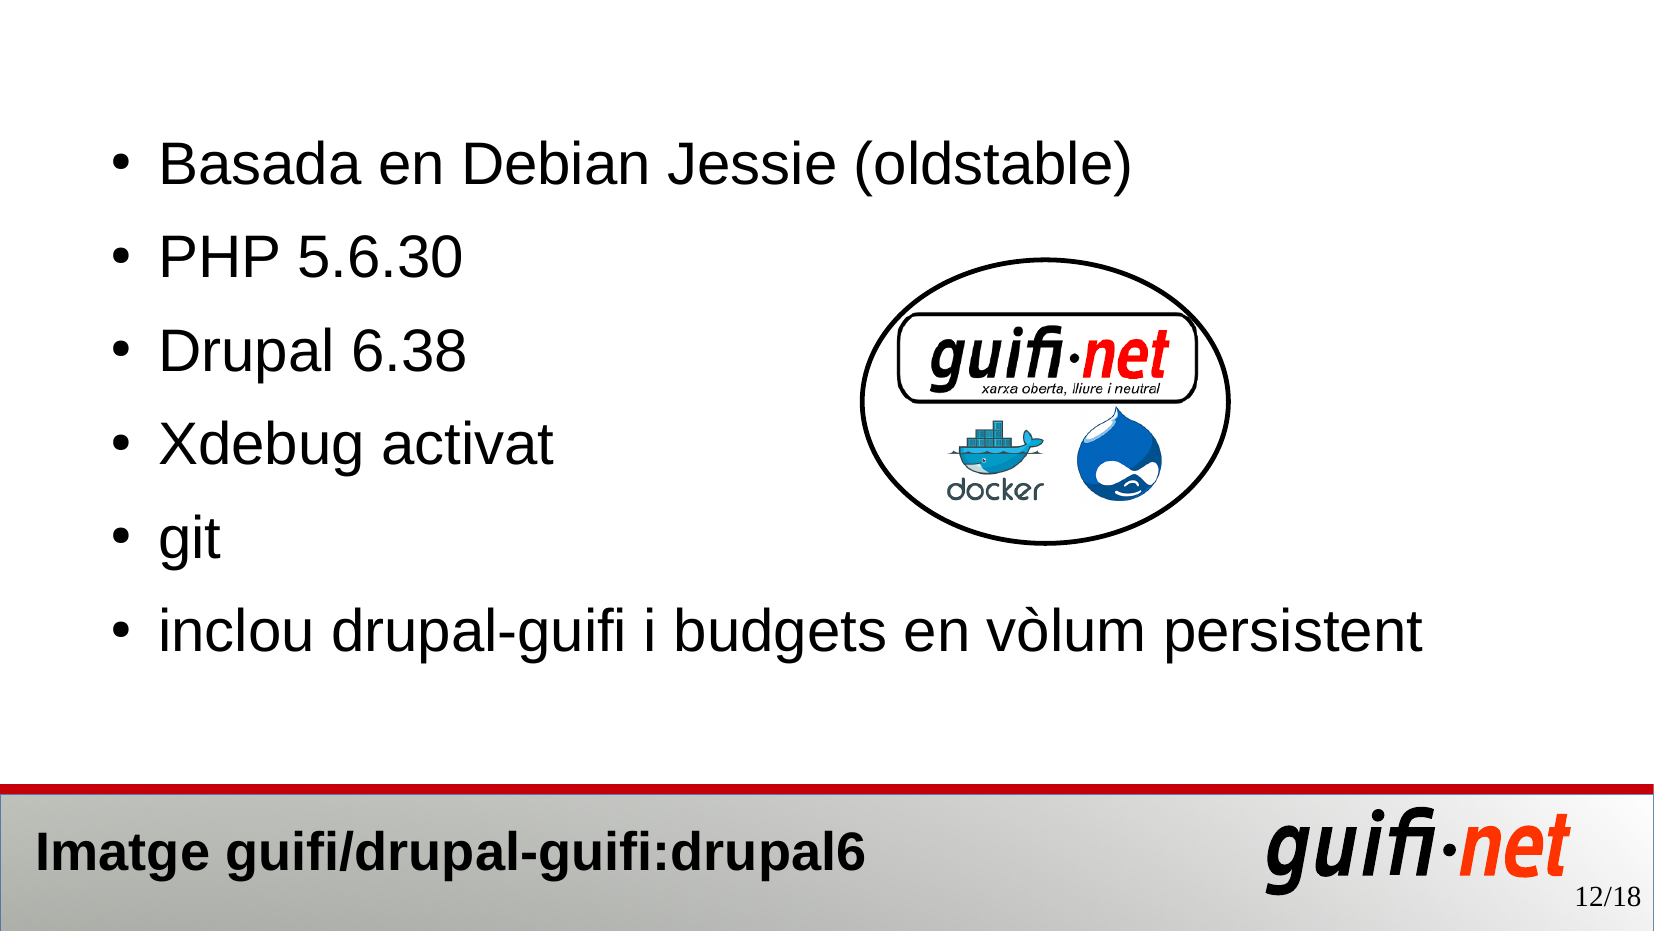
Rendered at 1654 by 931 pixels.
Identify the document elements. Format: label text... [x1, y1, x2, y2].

title Imatge guifi/drupal-guifi:drupal6 [35, 804, 1182, 898]
list Basada en Debian Jessie (oldstable) PHP 5.6.30 Drupal 6.38 Xdebug activat git inclou drupal-guifi i budgets en vòlum persistent [94, 129, 1583, 670]
text_box [923, 259, 1168, 296]
picture [884, 296, 1210, 510]
text_box [862, 334, 1229, 544]
